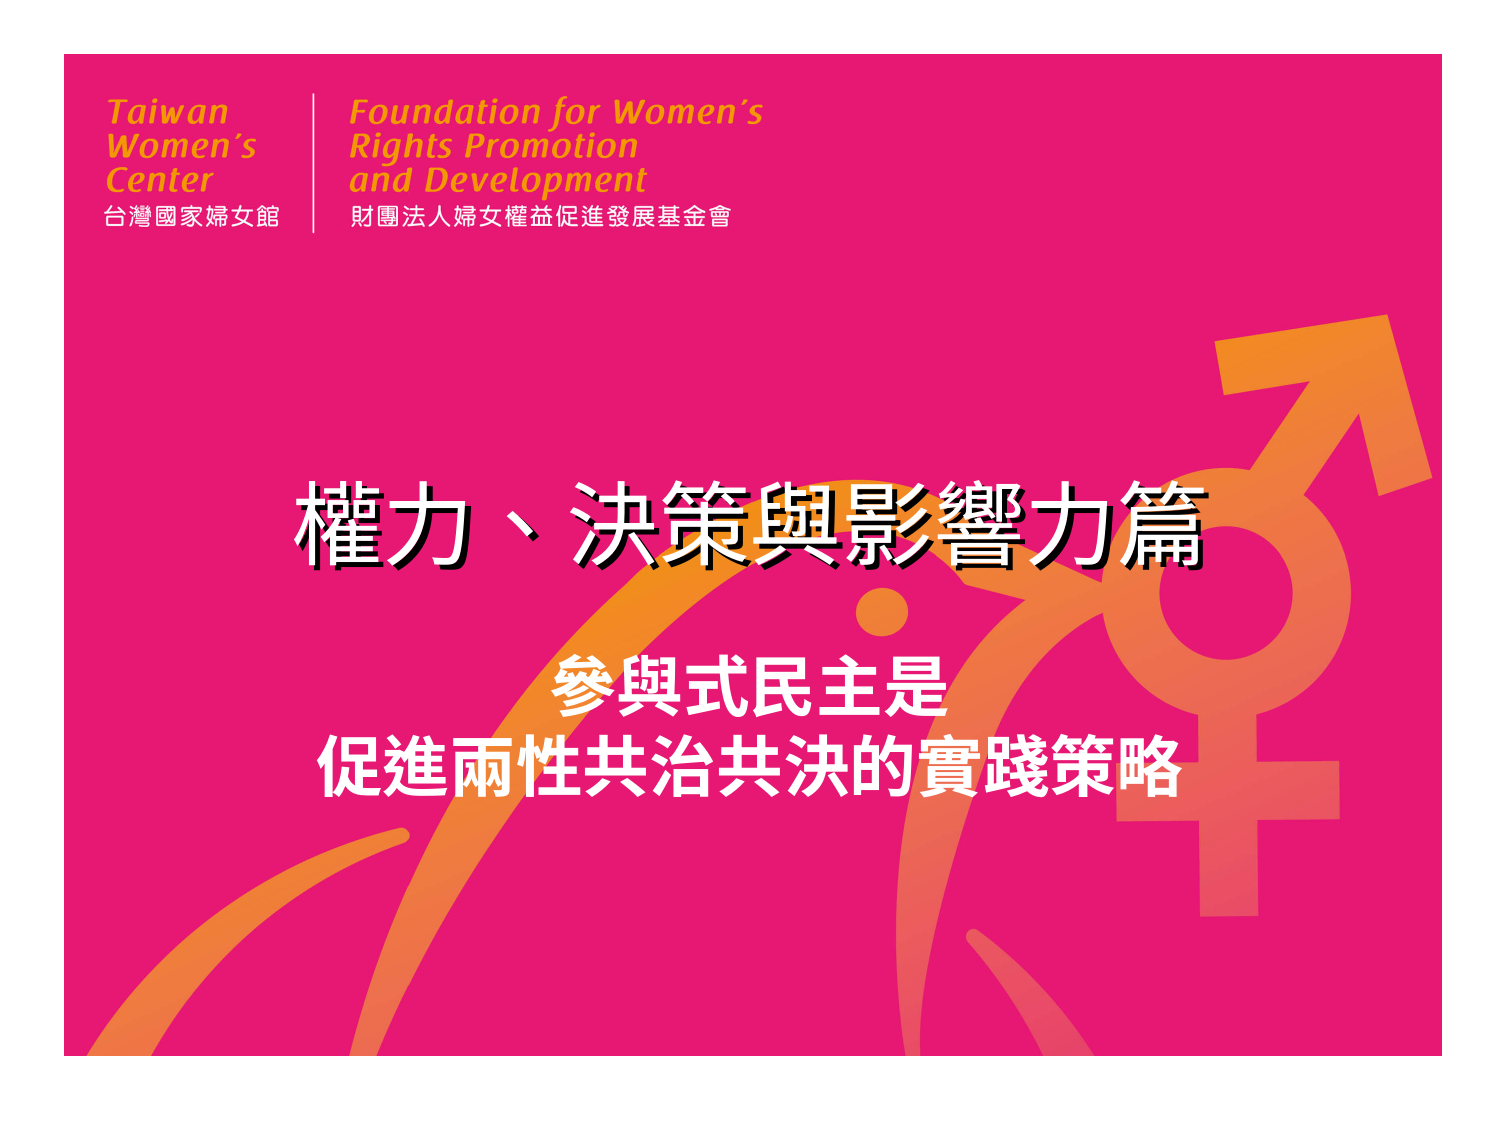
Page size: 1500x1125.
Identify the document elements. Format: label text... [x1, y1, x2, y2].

title 權力、決策與影響力篇 [112, 349, 1388, 591]
subtitle 參與式民主是 促進兩性共治共決的實踐策略 [225, 637, 1276, 925]
